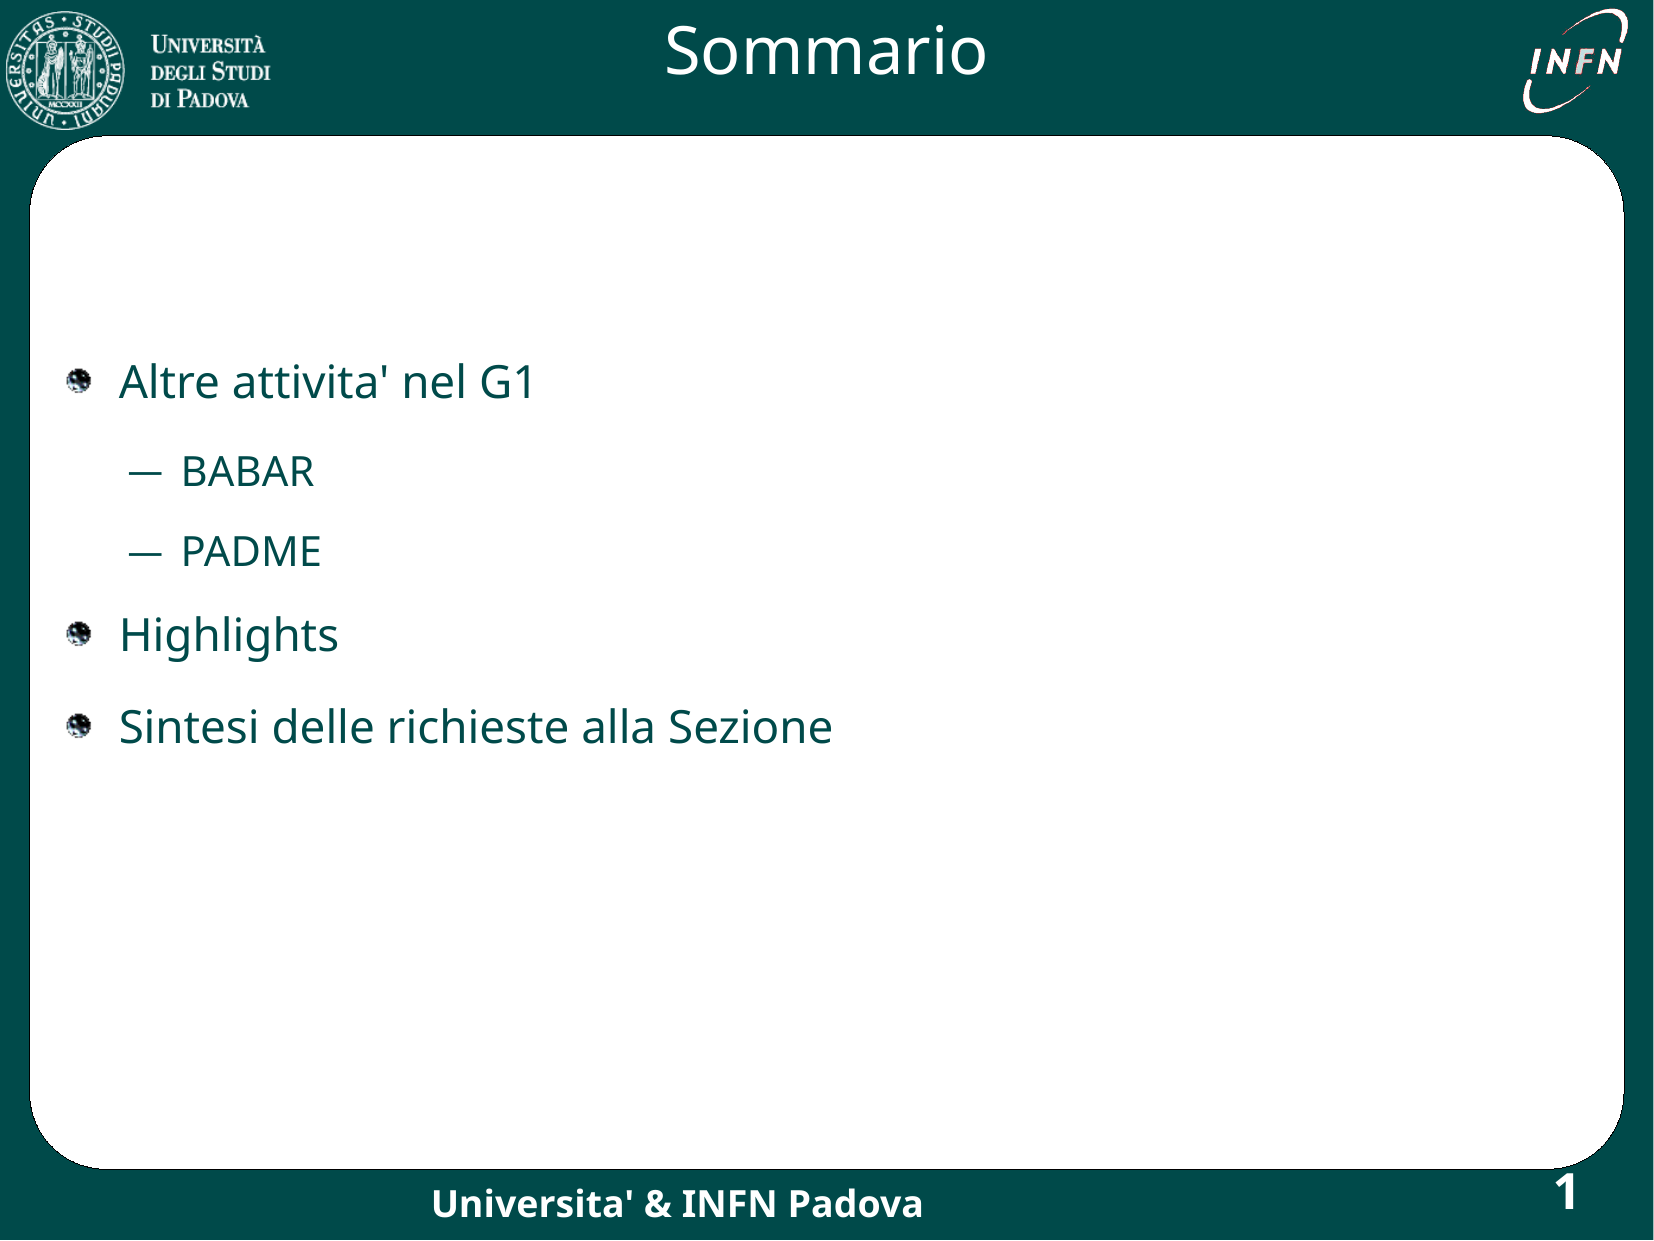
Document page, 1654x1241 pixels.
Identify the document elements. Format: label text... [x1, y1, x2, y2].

picture [5, 11, 271, 130]
list Altre attivita' nel G1 BABAR PADME Highlights Sintesi delle richieste alla Sezione [38, 165, 1625, 912]
title Sommario [82, 0, 1571, 100]
